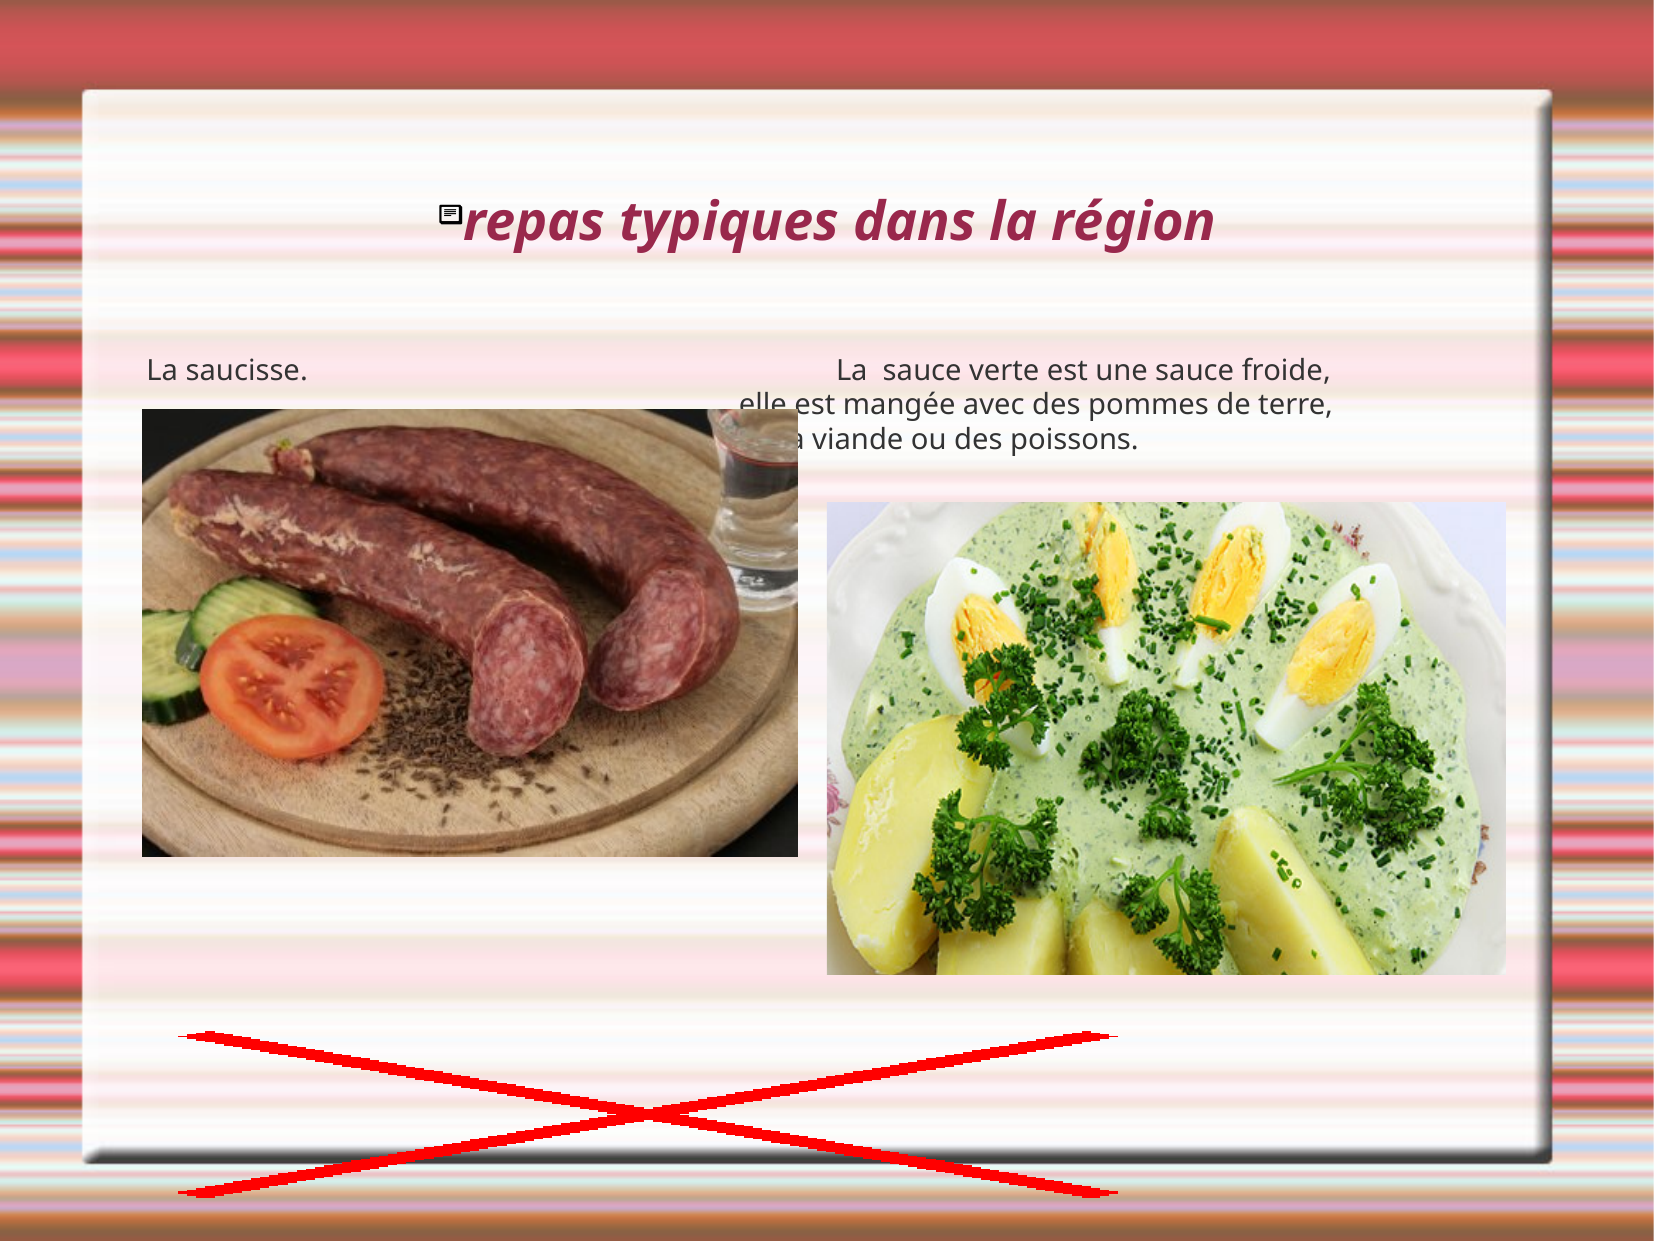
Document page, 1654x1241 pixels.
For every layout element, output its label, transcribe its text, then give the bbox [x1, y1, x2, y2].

title repas typiques dans la région [121, 114, 1534, 322]
list La saucisse. La sauce verte est une sauce froide, elle est mangée avec des pommes de terre, de la viande ou des poissons. [134, 350, 1516, 1133]
chart [142, 1025, 1146, 1203]
picture [0, 0, 1654, 1241]
